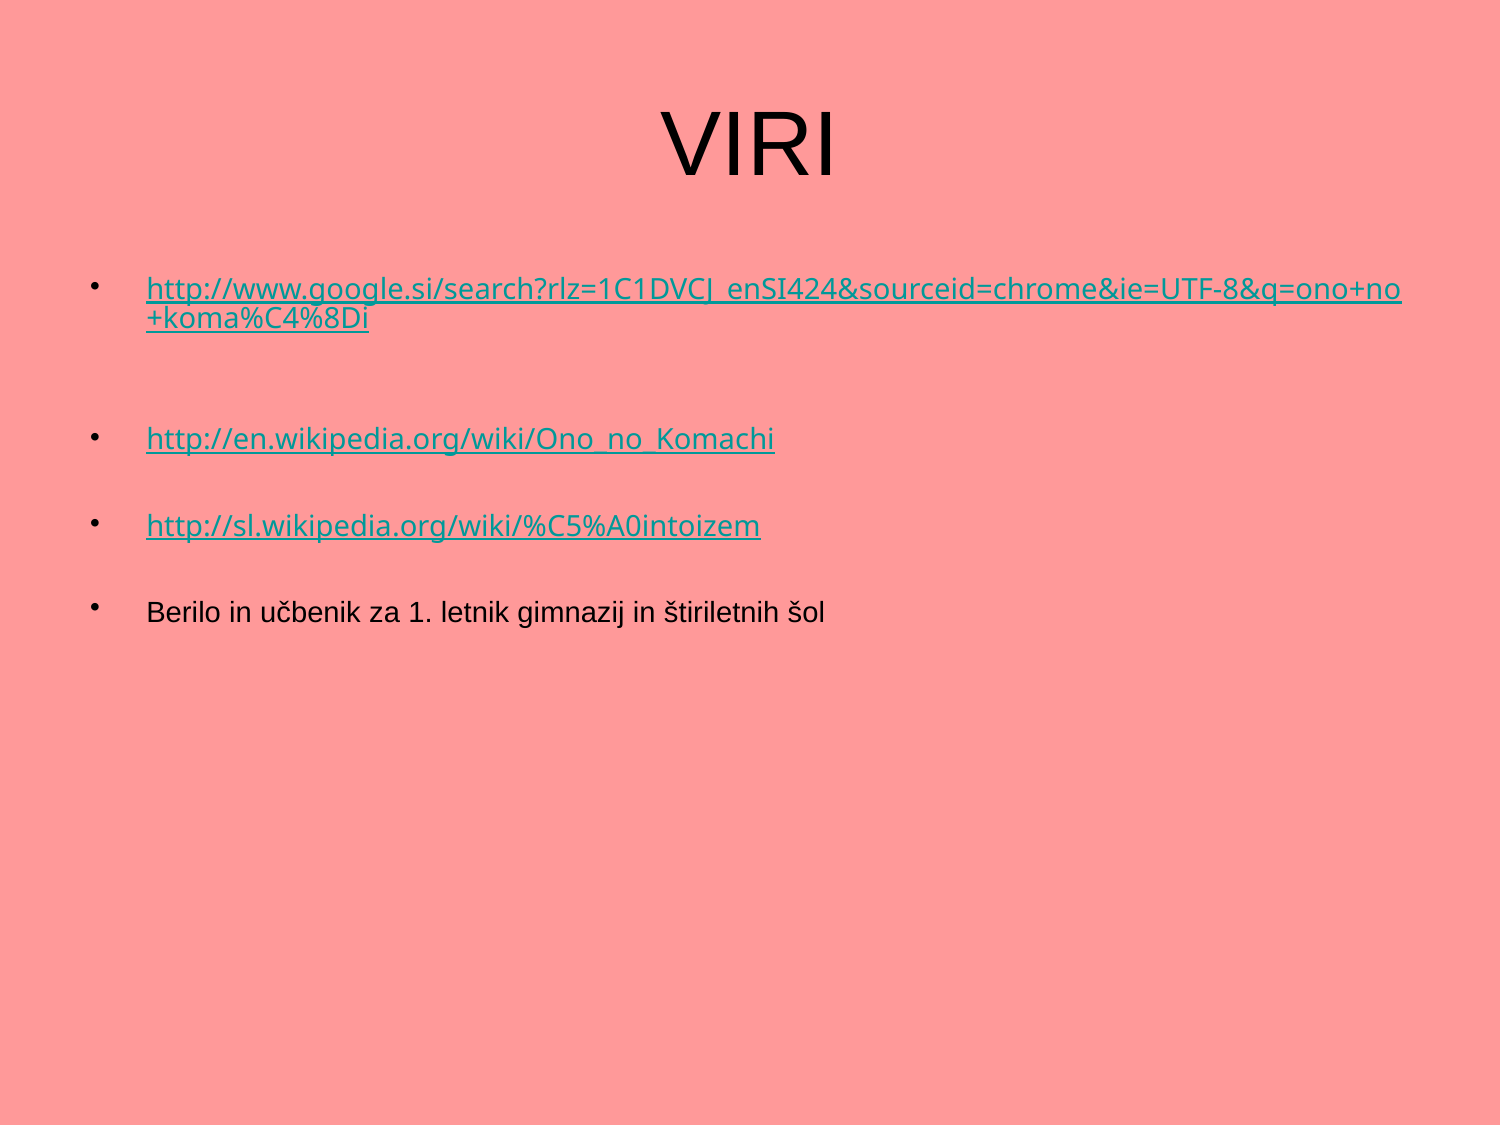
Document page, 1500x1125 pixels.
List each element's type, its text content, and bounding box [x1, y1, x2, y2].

title VIRI [75, 45, 1425, 233]
list http://www.google.si/search?rlz=1C1DVCJ_enSI424&sourceid=chrome&ie=UTF-8&q=ono+no+koma%C4%8Di http://en.wikipedia.org/wiki/Ono_no_Komachi http://sl.wikipedia.org/wiki/%C5%A0intoizem Berilo in učbenik za 1. letnik gimnazij in štiriletnih šol [75, 262, 1425, 1005]
